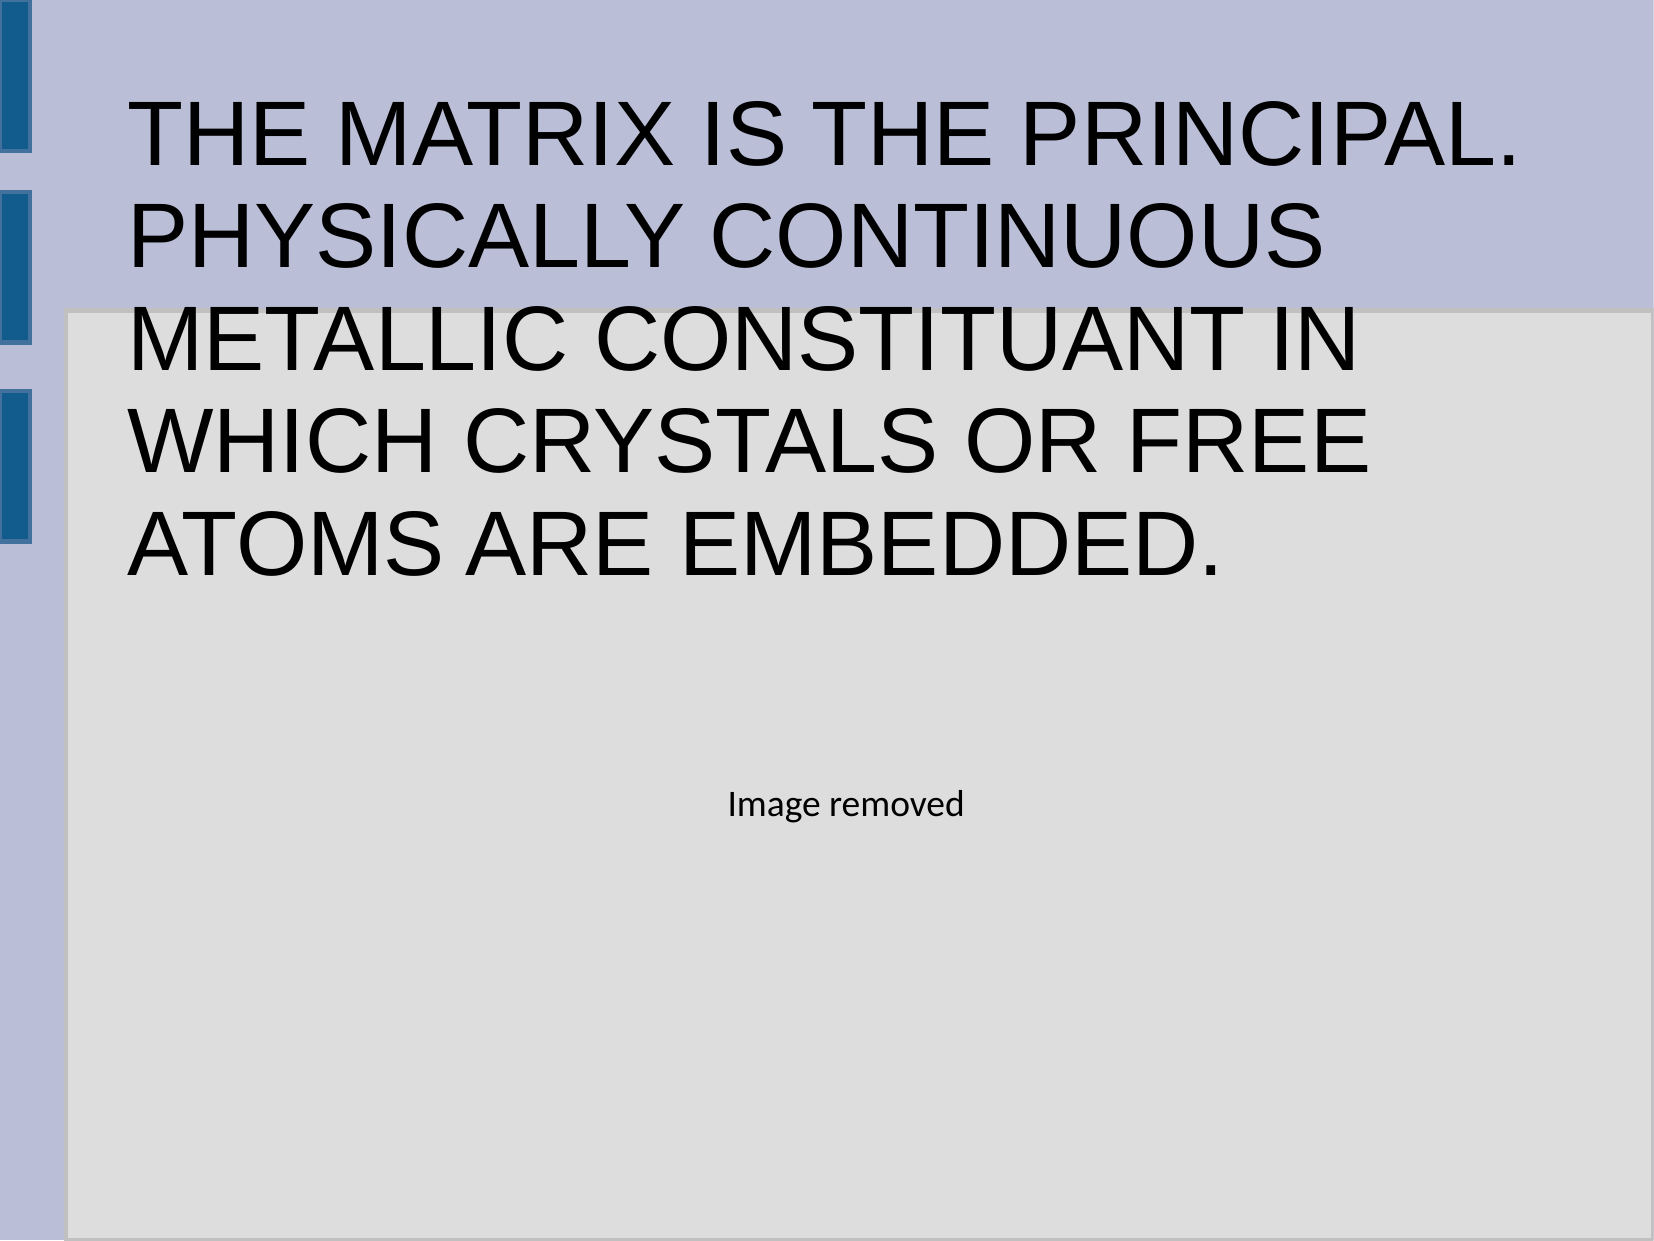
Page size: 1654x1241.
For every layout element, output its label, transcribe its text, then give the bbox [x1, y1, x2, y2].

text_box Image removed [712, 771, 1147, 833]
text_box THE MATRIX IS THE PRINCIPAL. PHYSICALLY CONTINUOUS METALLIC CONSTITUANT IN WHICH CRYSTALS OR FREE ATOMS ARE EMBEDDED. [112, 75, 1613, 603]
